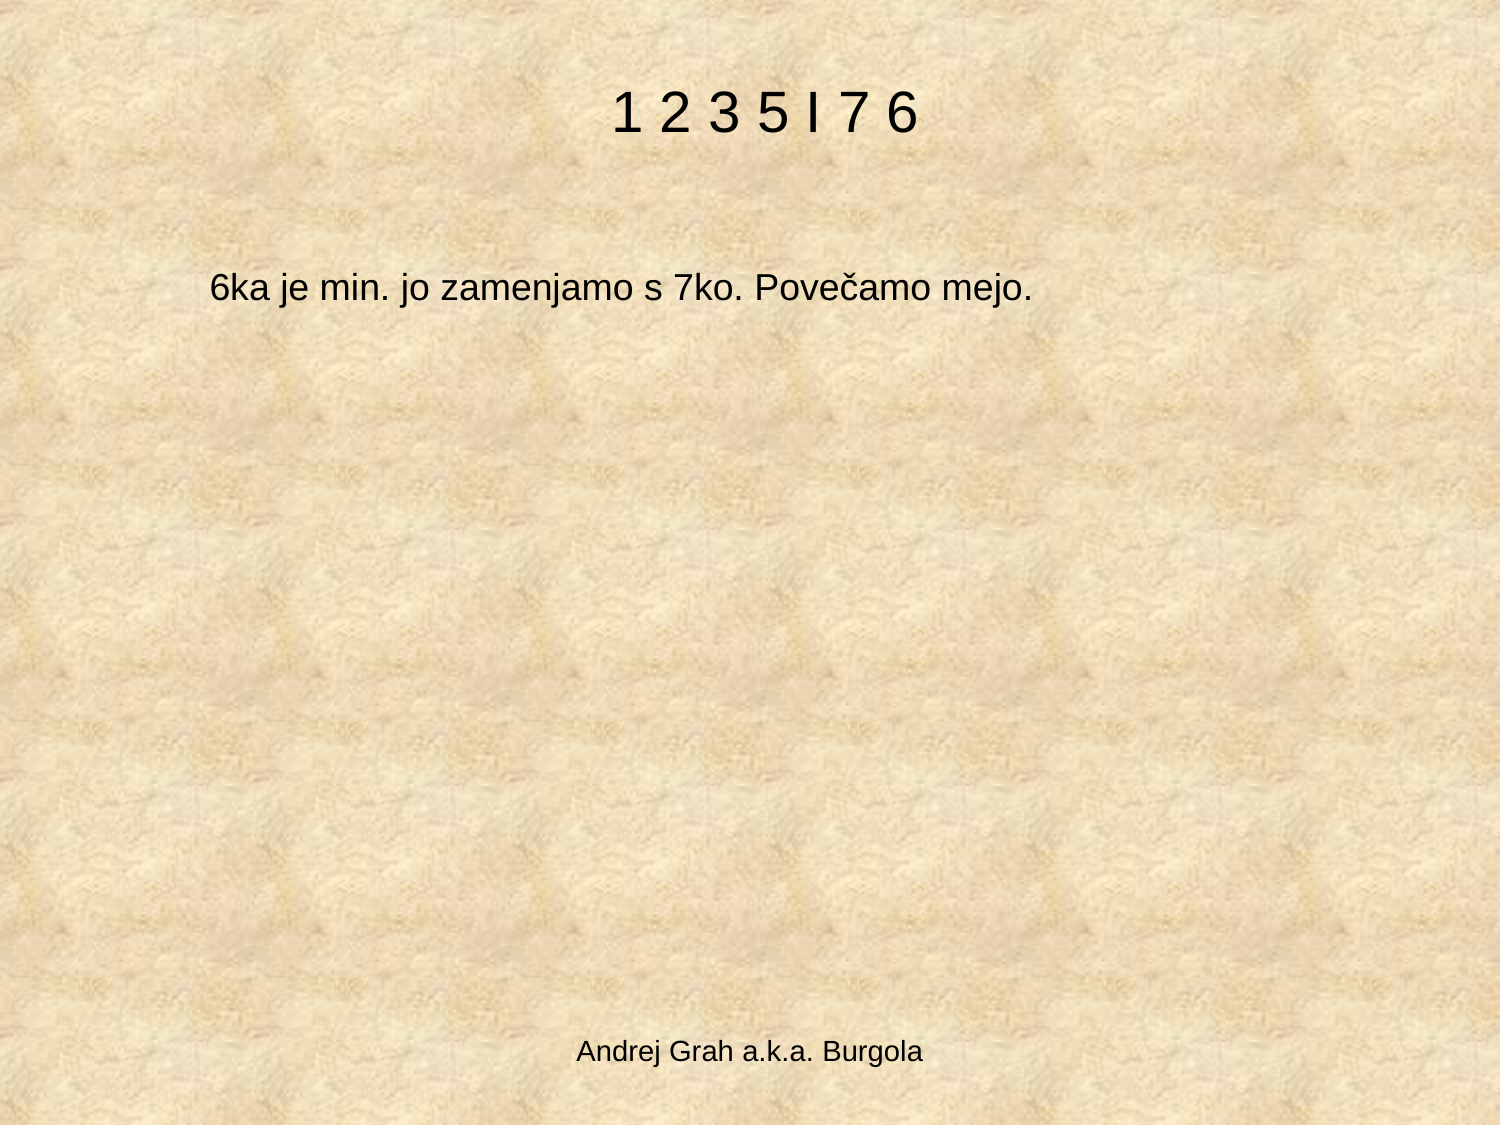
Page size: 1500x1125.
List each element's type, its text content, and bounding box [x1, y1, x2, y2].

text_box Andrej Grah a.k.a. Burgola [512, 1024, 988, 1103]
picture [0, 0, 1500, 1125]
text_box 6ka je min. jo zamenjamo s 7ko. Povečamo mejo. [194, 255, 1270, 316]
text_box 1 2 3 5 I 7 6 [159, 66, 1388, 152]
